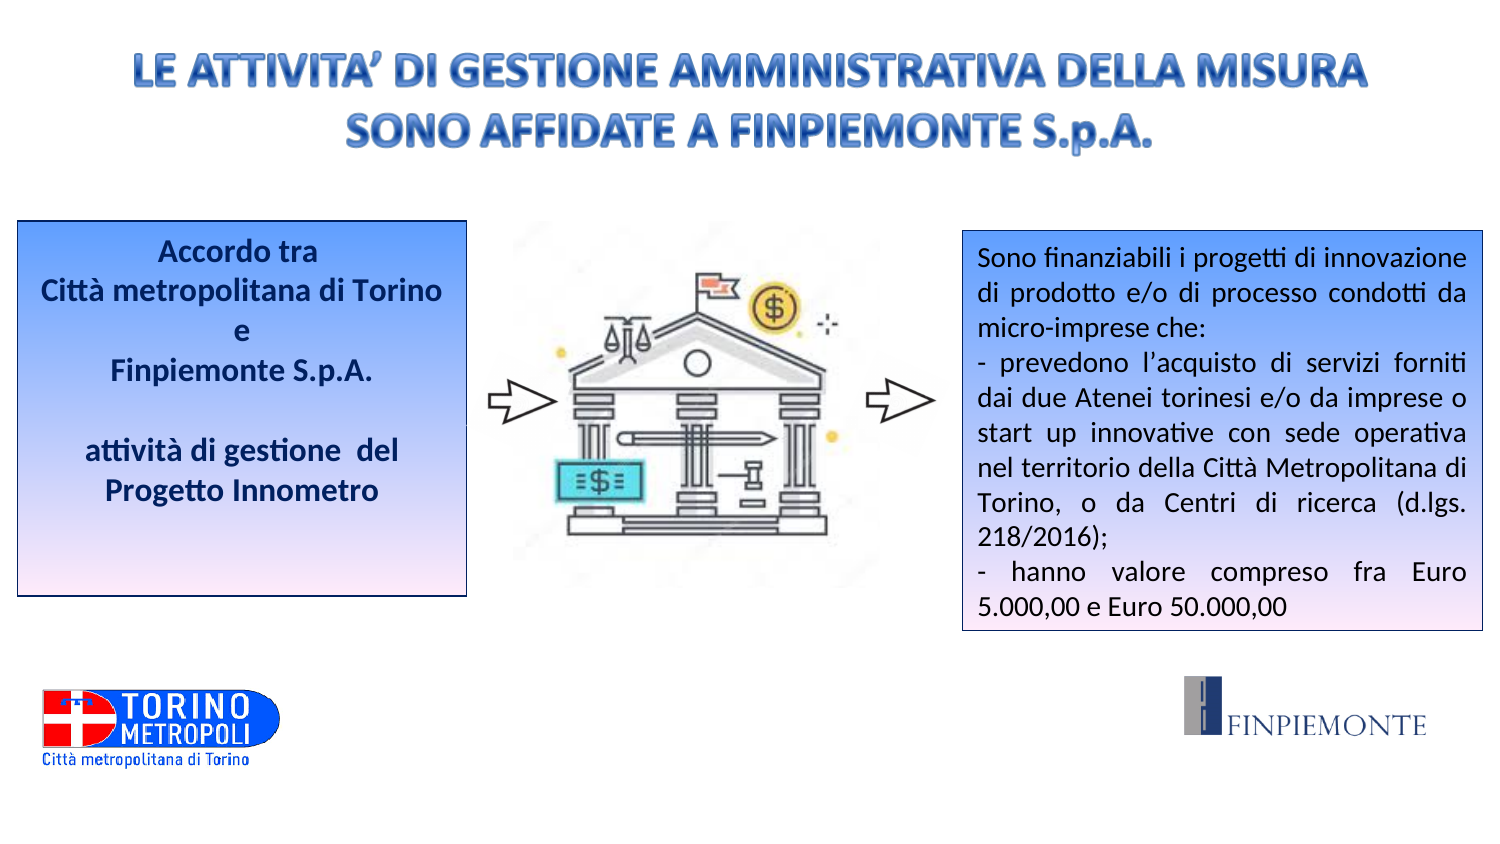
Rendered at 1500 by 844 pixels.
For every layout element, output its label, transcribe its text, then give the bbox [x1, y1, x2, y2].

text_box Accordo tra Città metropolitana di Torino e Finpiemonte S.p.A. attività di gestione del Progetto Innometro [17, 221, 467, 596]
picture [1163, 653, 1447, 777]
picture [29, 669, 298, 789]
text_box Sono finanziabili i progetti di innovazione di prodotto e/o di processo condotti da micro-imprese che: - prevedono l’acquisto di servizi forniti dai due Atenei torinesi e/o da imprese o start up innovative con sede operativa nel territorio della Città Metropolitana di Torino, o da Centri di ricerca (d.lgs. 218/2016); - hanno valore compreso fra Euro 5.000,00 e Euro 50.000,00 [962, 230, 1483, 631]
picture [87, 23, 1413, 588]
